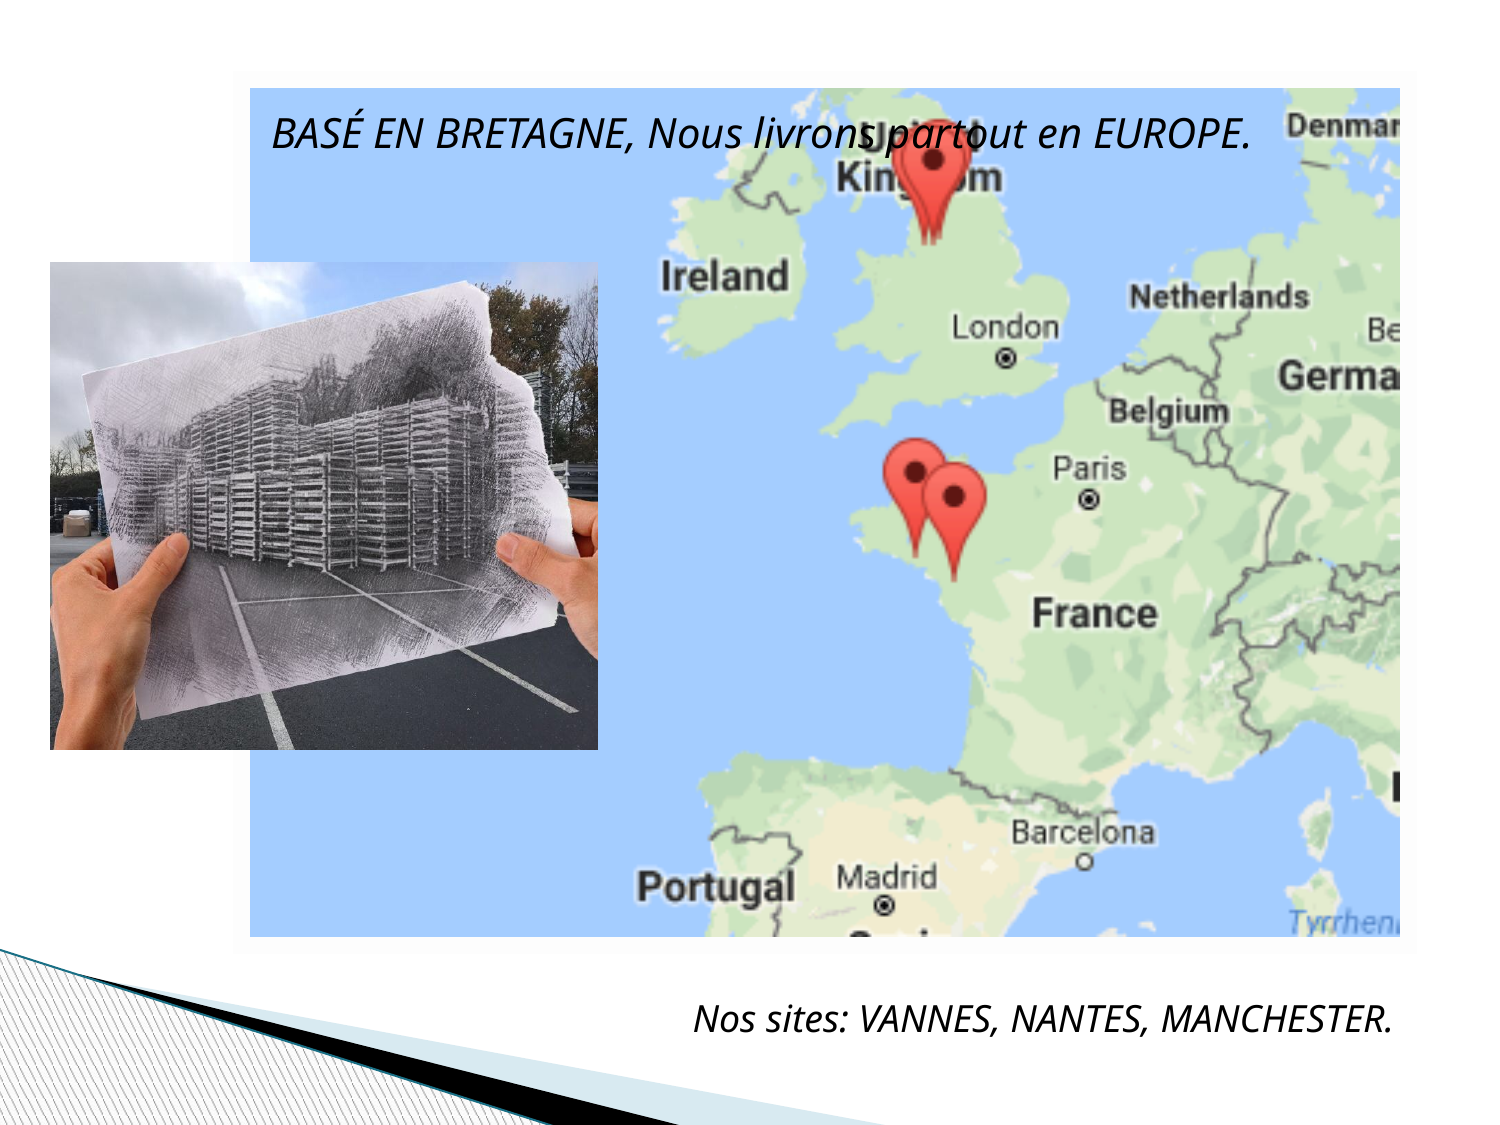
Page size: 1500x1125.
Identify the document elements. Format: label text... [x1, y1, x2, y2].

picture [50, 87, 1400, 938]
text_box BASÉ EN BRETAGNE, Nous livrons partout en EUROPE. [225, 99, 1300, 165]
text_box Nos sites: VANNES, NANTES, MANCHESTER. [549, 987, 1500, 1048]
picture [0, 952, 543, 1125]
